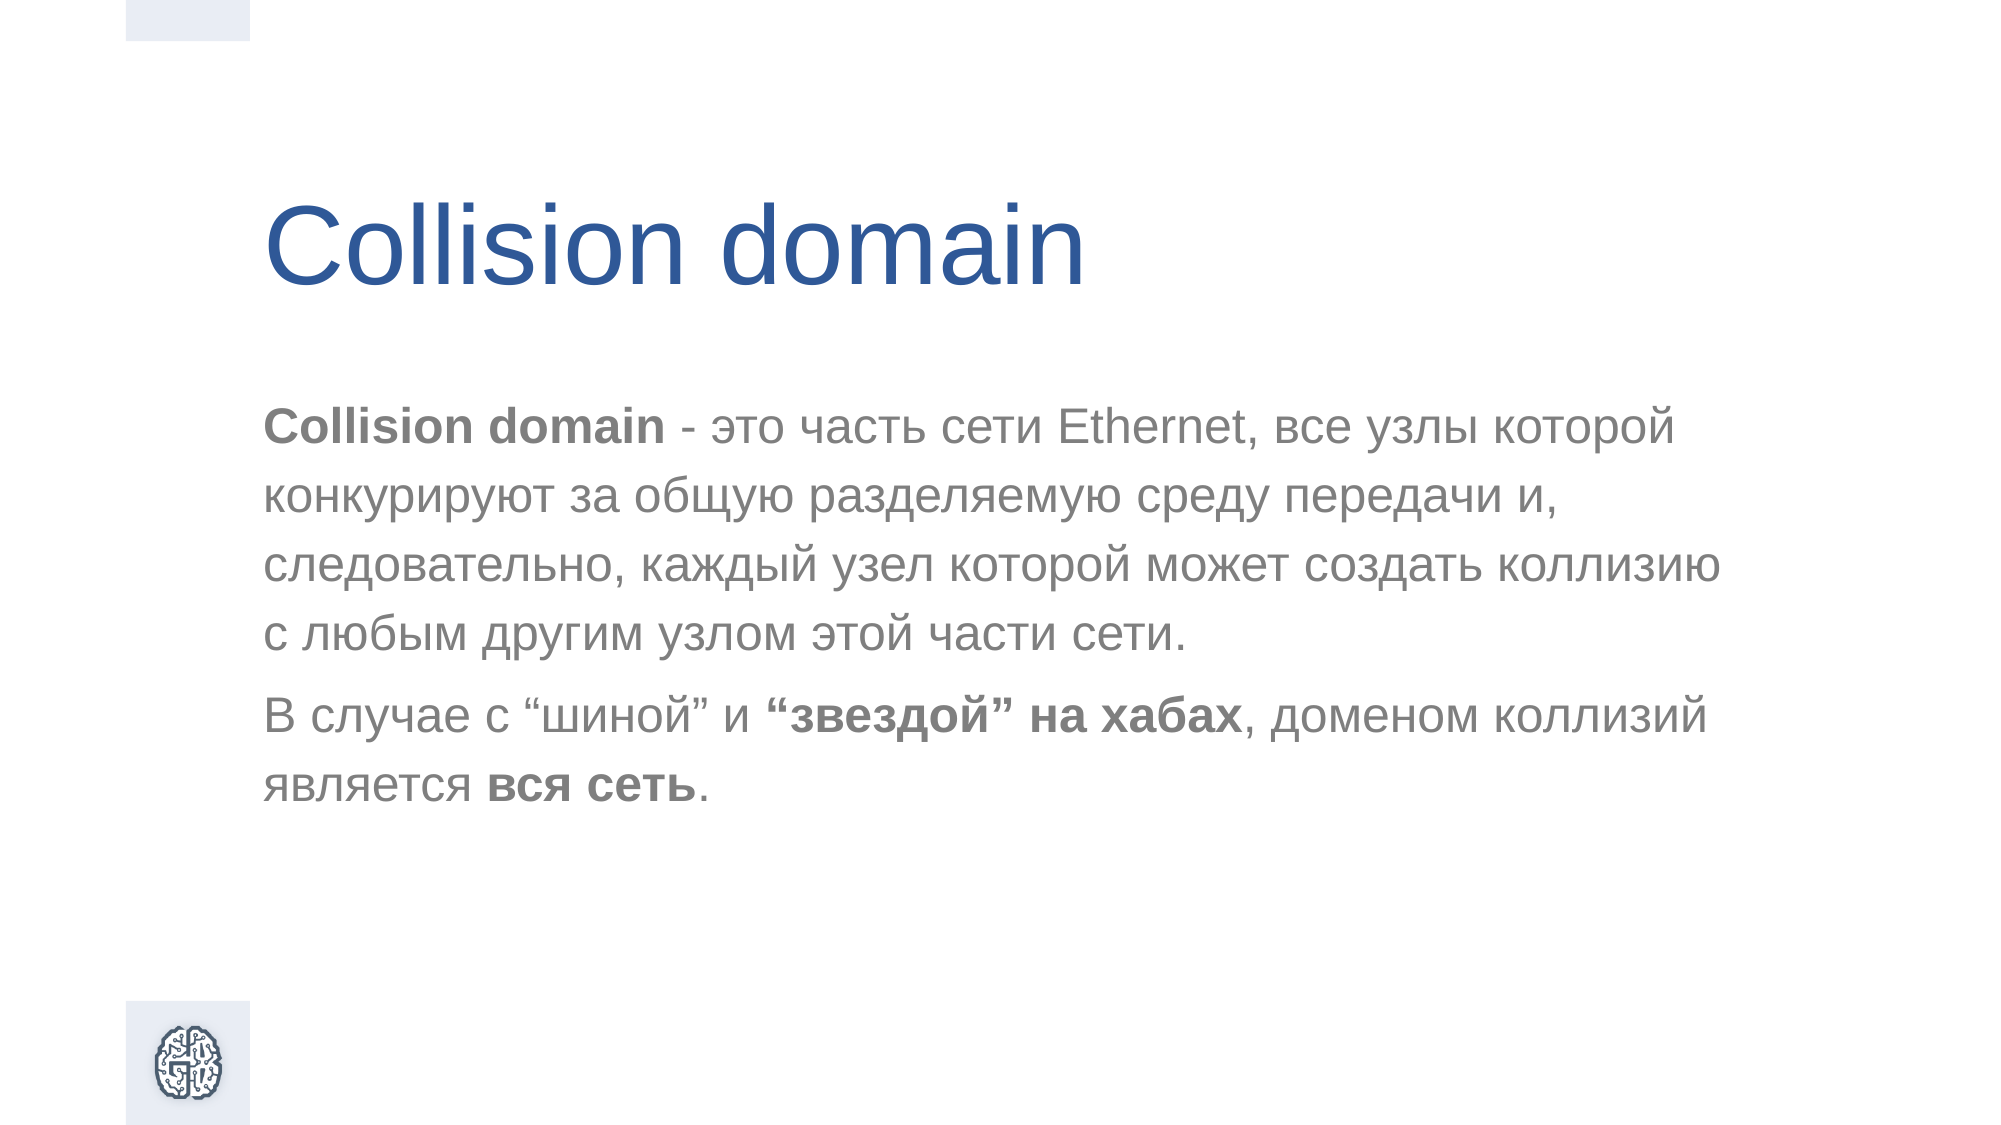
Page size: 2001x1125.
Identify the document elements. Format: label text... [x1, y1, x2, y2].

picture [144, 1016, 232, 1110]
list Collision domain - это часть сети Ethernet, все узлы которой конкурируют за общую разделяемую среду передачи и, следовательно, каждый узел которой может создать коллизию с любым другим узлом этой части сети. В случае с “шиной” и “звездой” на хабах, доменом коллизий является вся сеть. [248, 418, 1752, 843]
title Collision domain [248, 124, 1752, 372]
